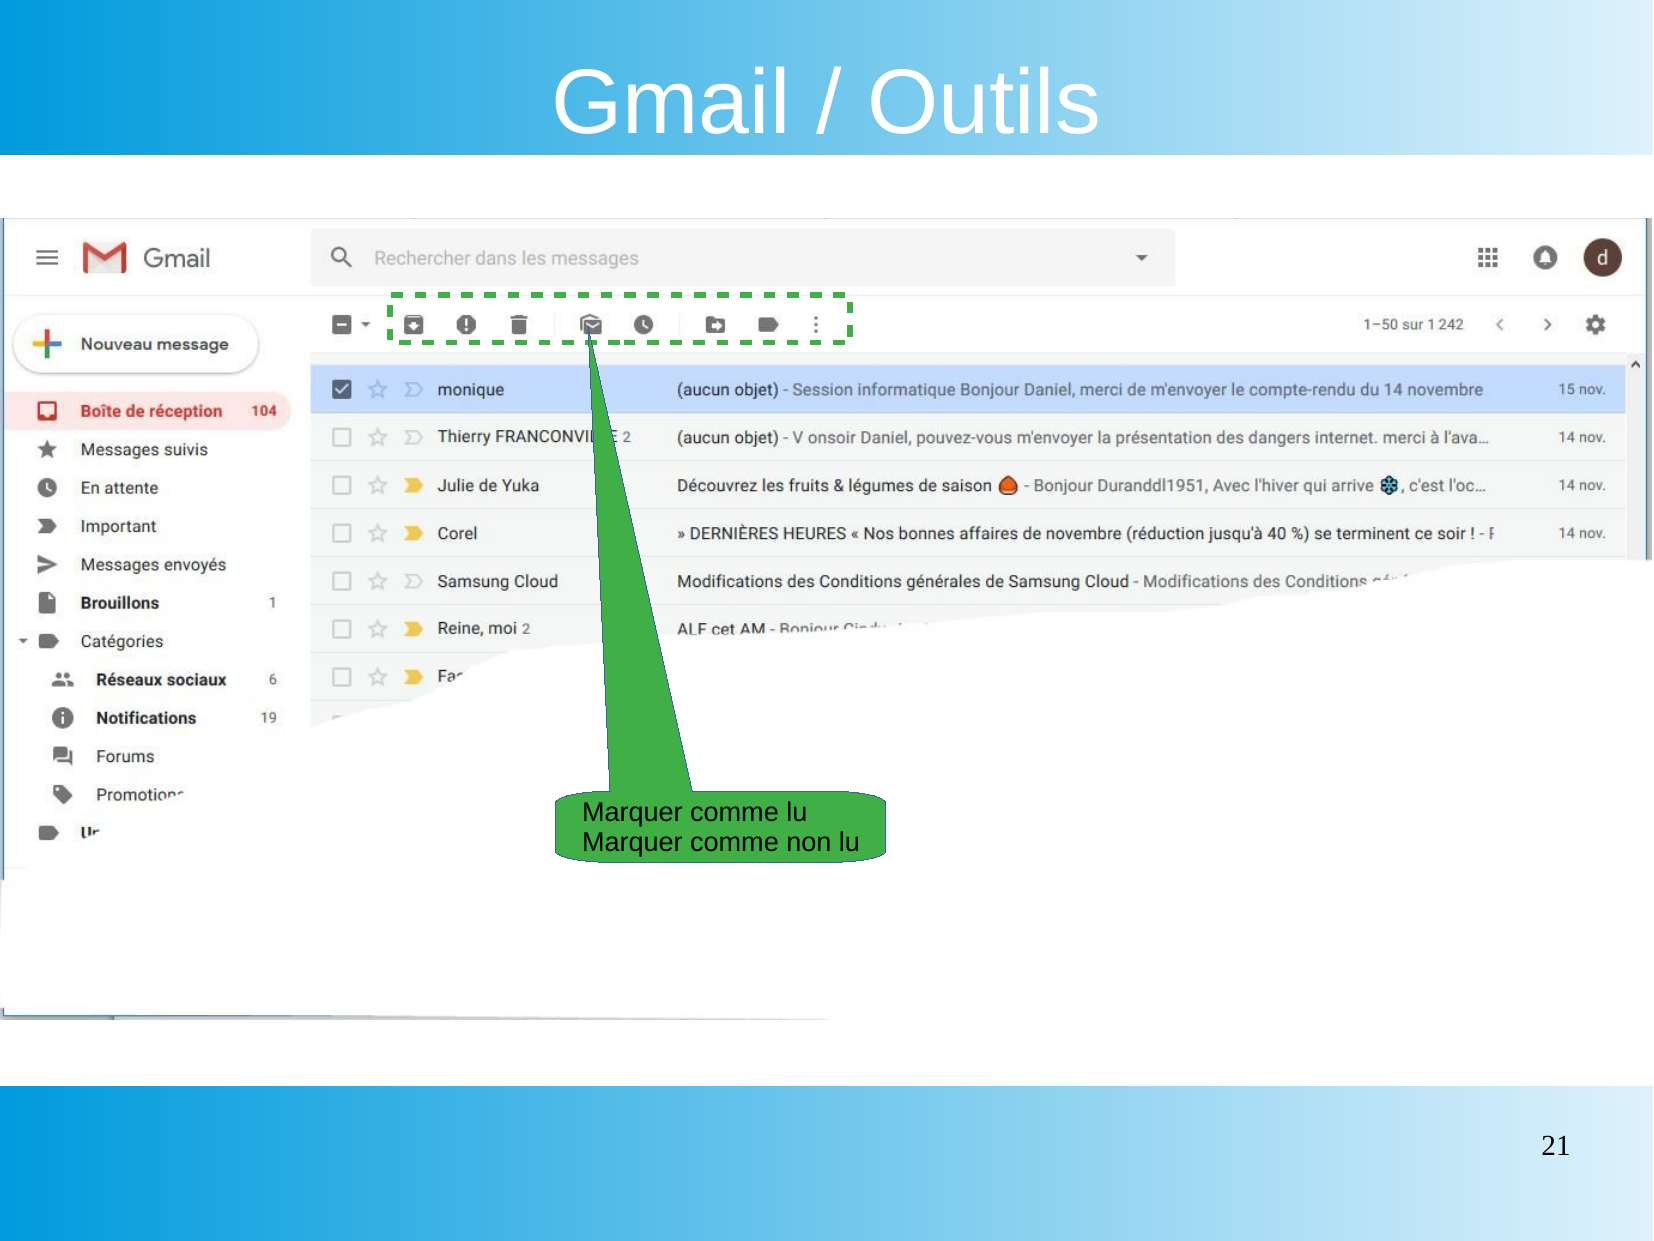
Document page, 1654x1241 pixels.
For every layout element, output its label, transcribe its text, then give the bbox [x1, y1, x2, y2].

title Gmail / Outils [82, 49, 1571, 155]
picture [0, 218, 1652, 1020]
text_box Marquer comme lu Marquer comme non lu [555, 326, 886, 863]
